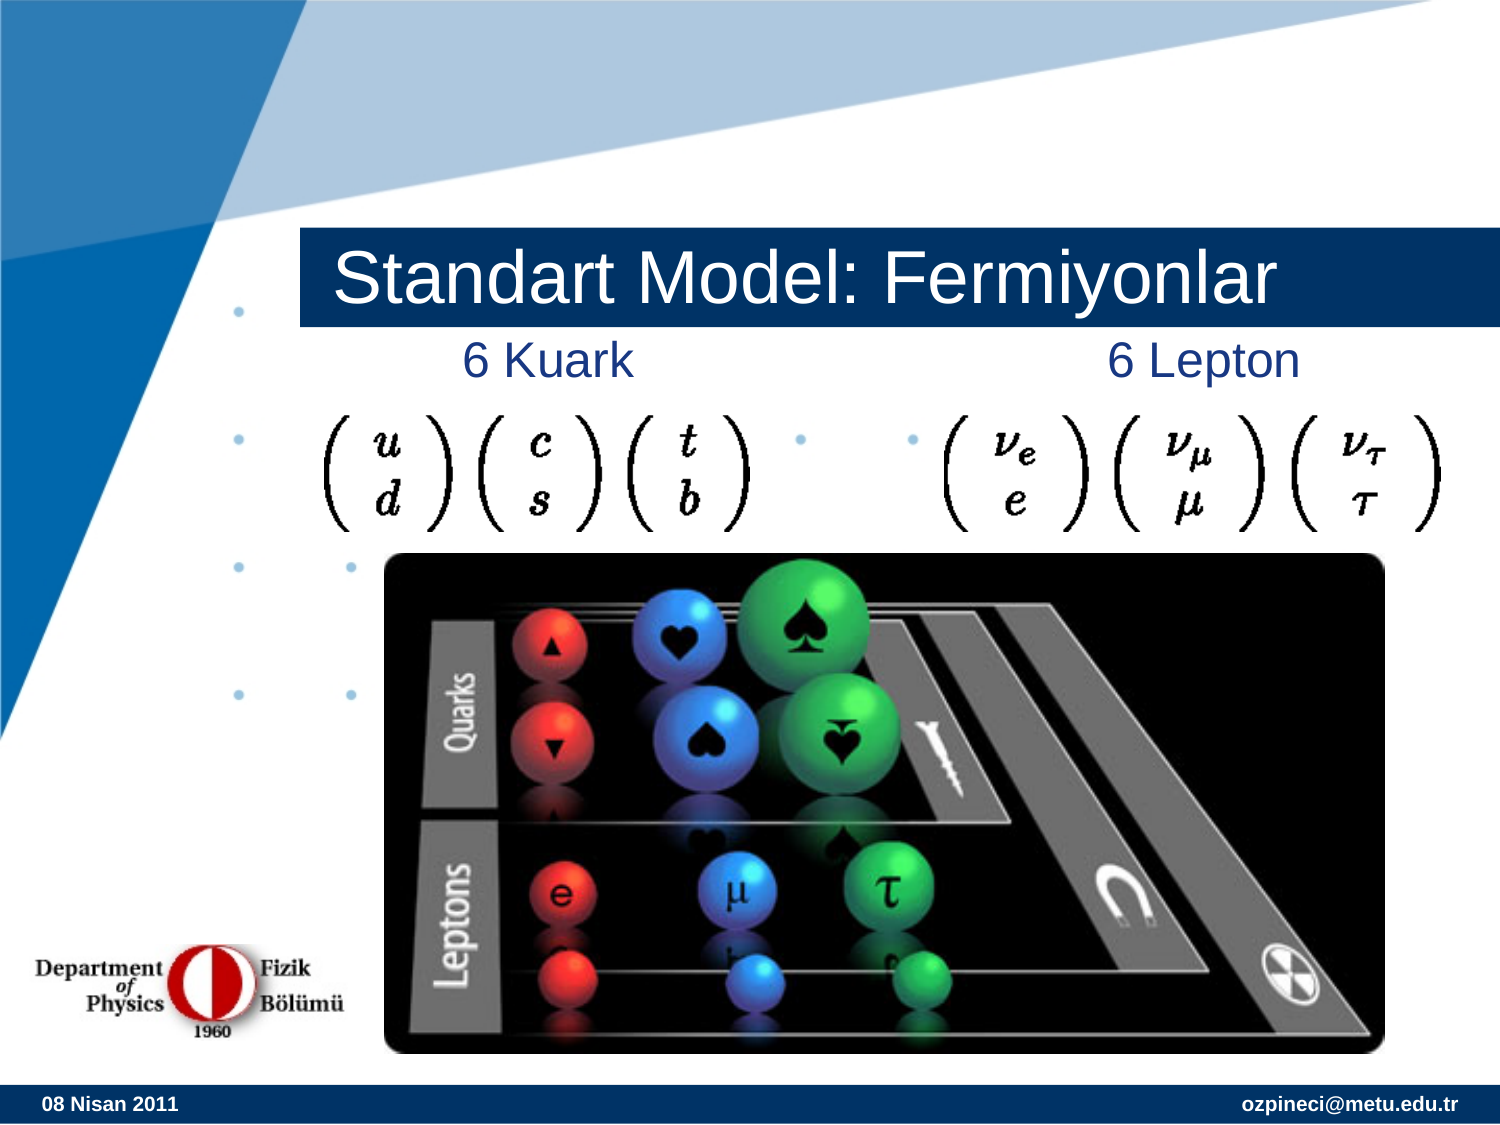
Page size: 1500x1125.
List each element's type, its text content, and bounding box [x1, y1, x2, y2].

text_box 6 Lepton [1092, 324, 1329, 396]
picture [0, 0, 1500, 1054]
text_box 6 Kuark [430, 324, 650, 396]
title Standart Model: Fermiyonlar [300, 227, 1500, 328]
